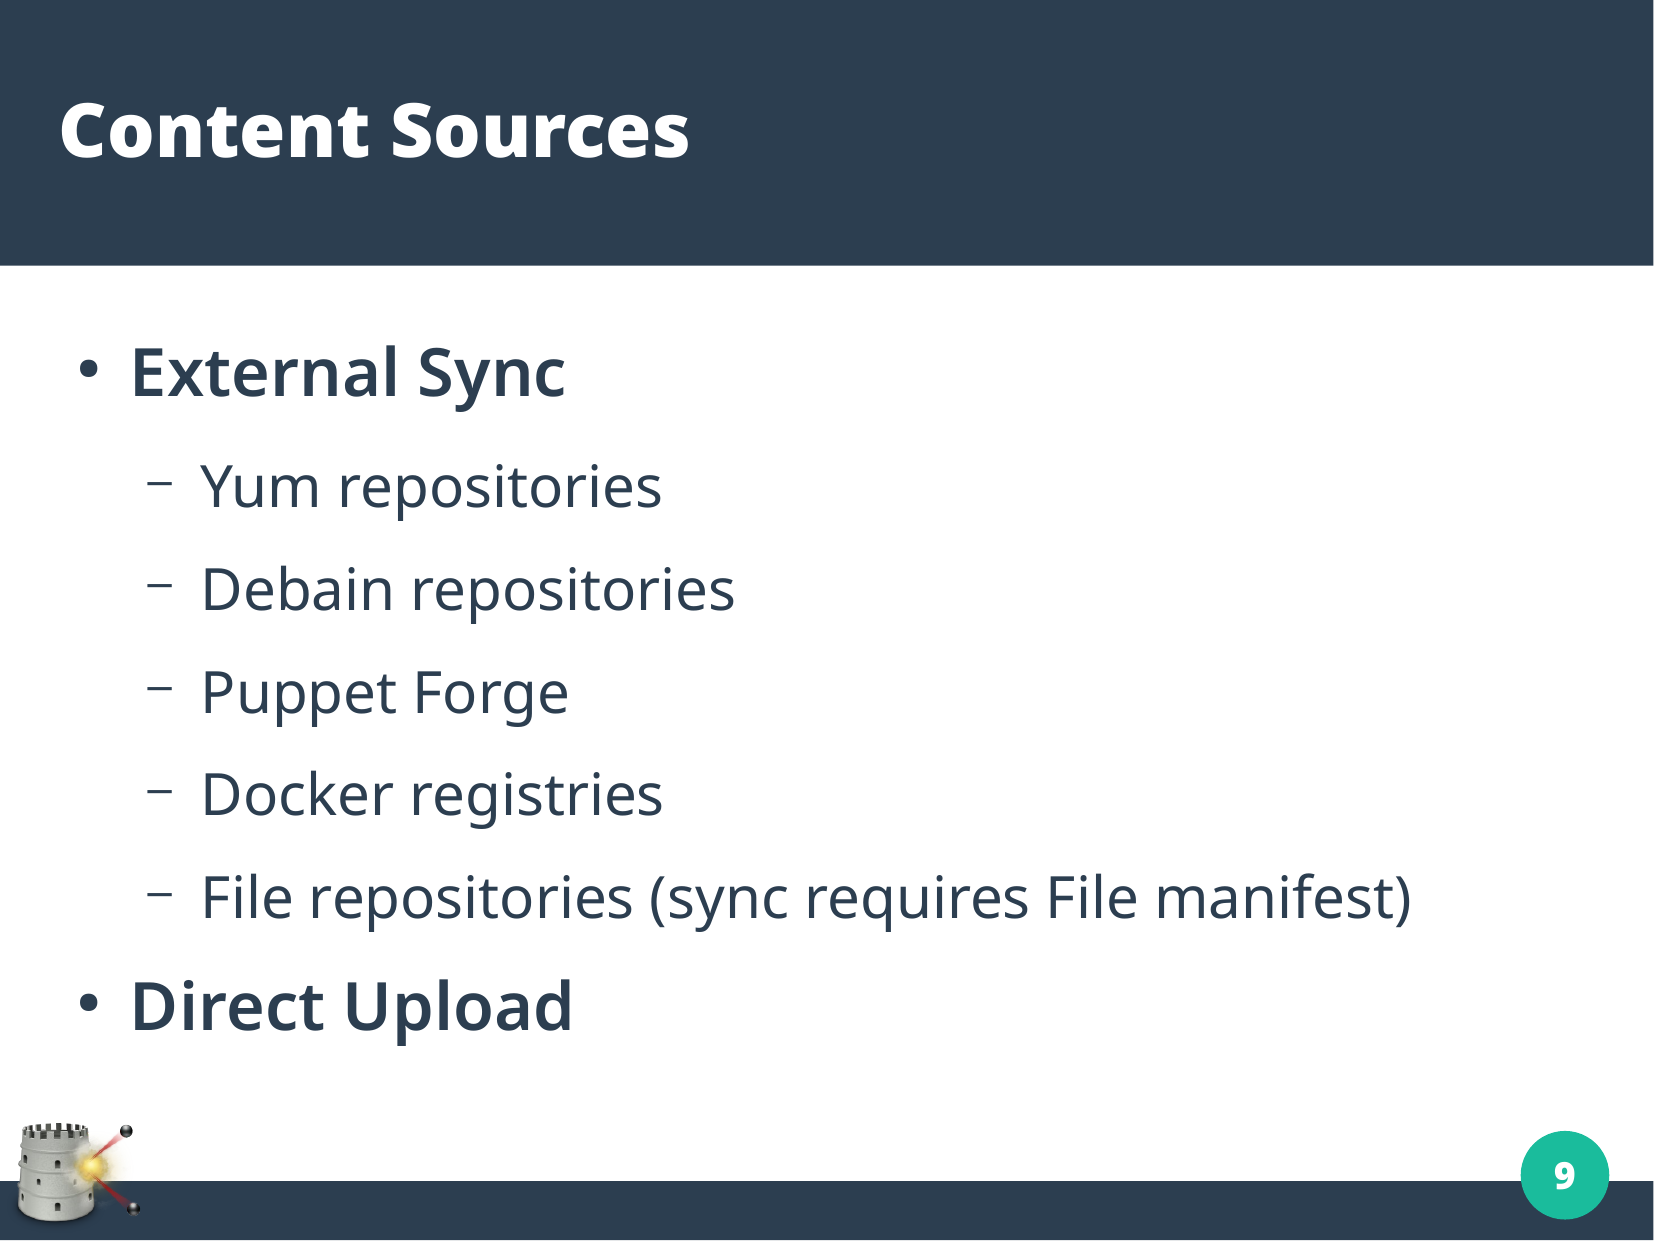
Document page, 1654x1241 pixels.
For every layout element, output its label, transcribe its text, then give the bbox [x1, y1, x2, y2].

picture [5, 1104, 148, 1241]
list External Sync Yum repositories Debain repositories Puppet Forge Docker registries File repositories (sync requires File manifest) Direct Upload [59, 324, 1595, 1152]
title Content Sources [59, 49, 1595, 207]
